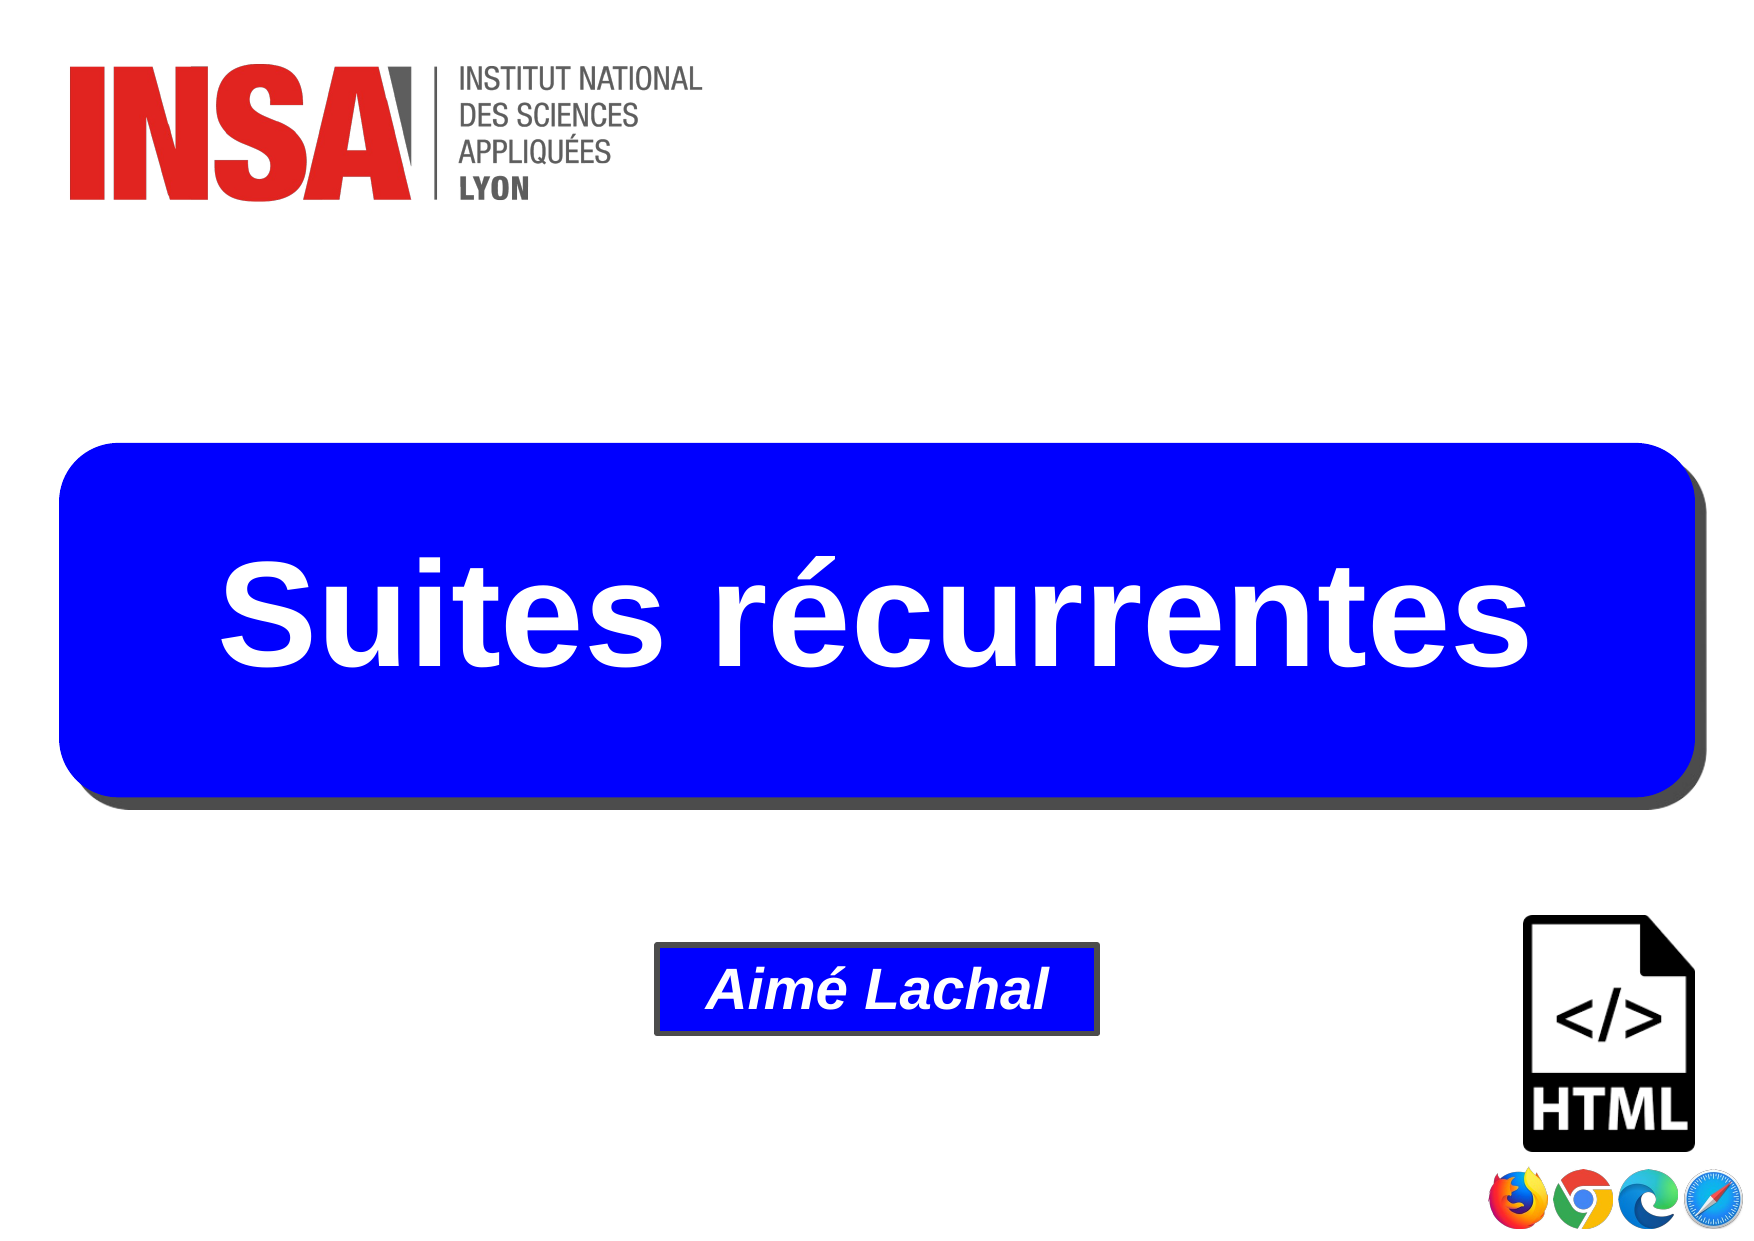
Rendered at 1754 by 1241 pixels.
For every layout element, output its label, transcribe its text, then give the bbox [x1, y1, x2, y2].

text_box Suites récurrentes [59, 442, 1695, 798]
picture [1683, 1169, 1743, 1229]
picture [59, 58, 713, 207]
picture [1553, 1169, 1613, 1229]
picture [1618, 1169, 1678, 1229]
title Aimé Lachal [657, 944, 1098, 1034]
picture [1523, 915, 1695, 1152]
picture [1488, 1166, 1548, 1229]
